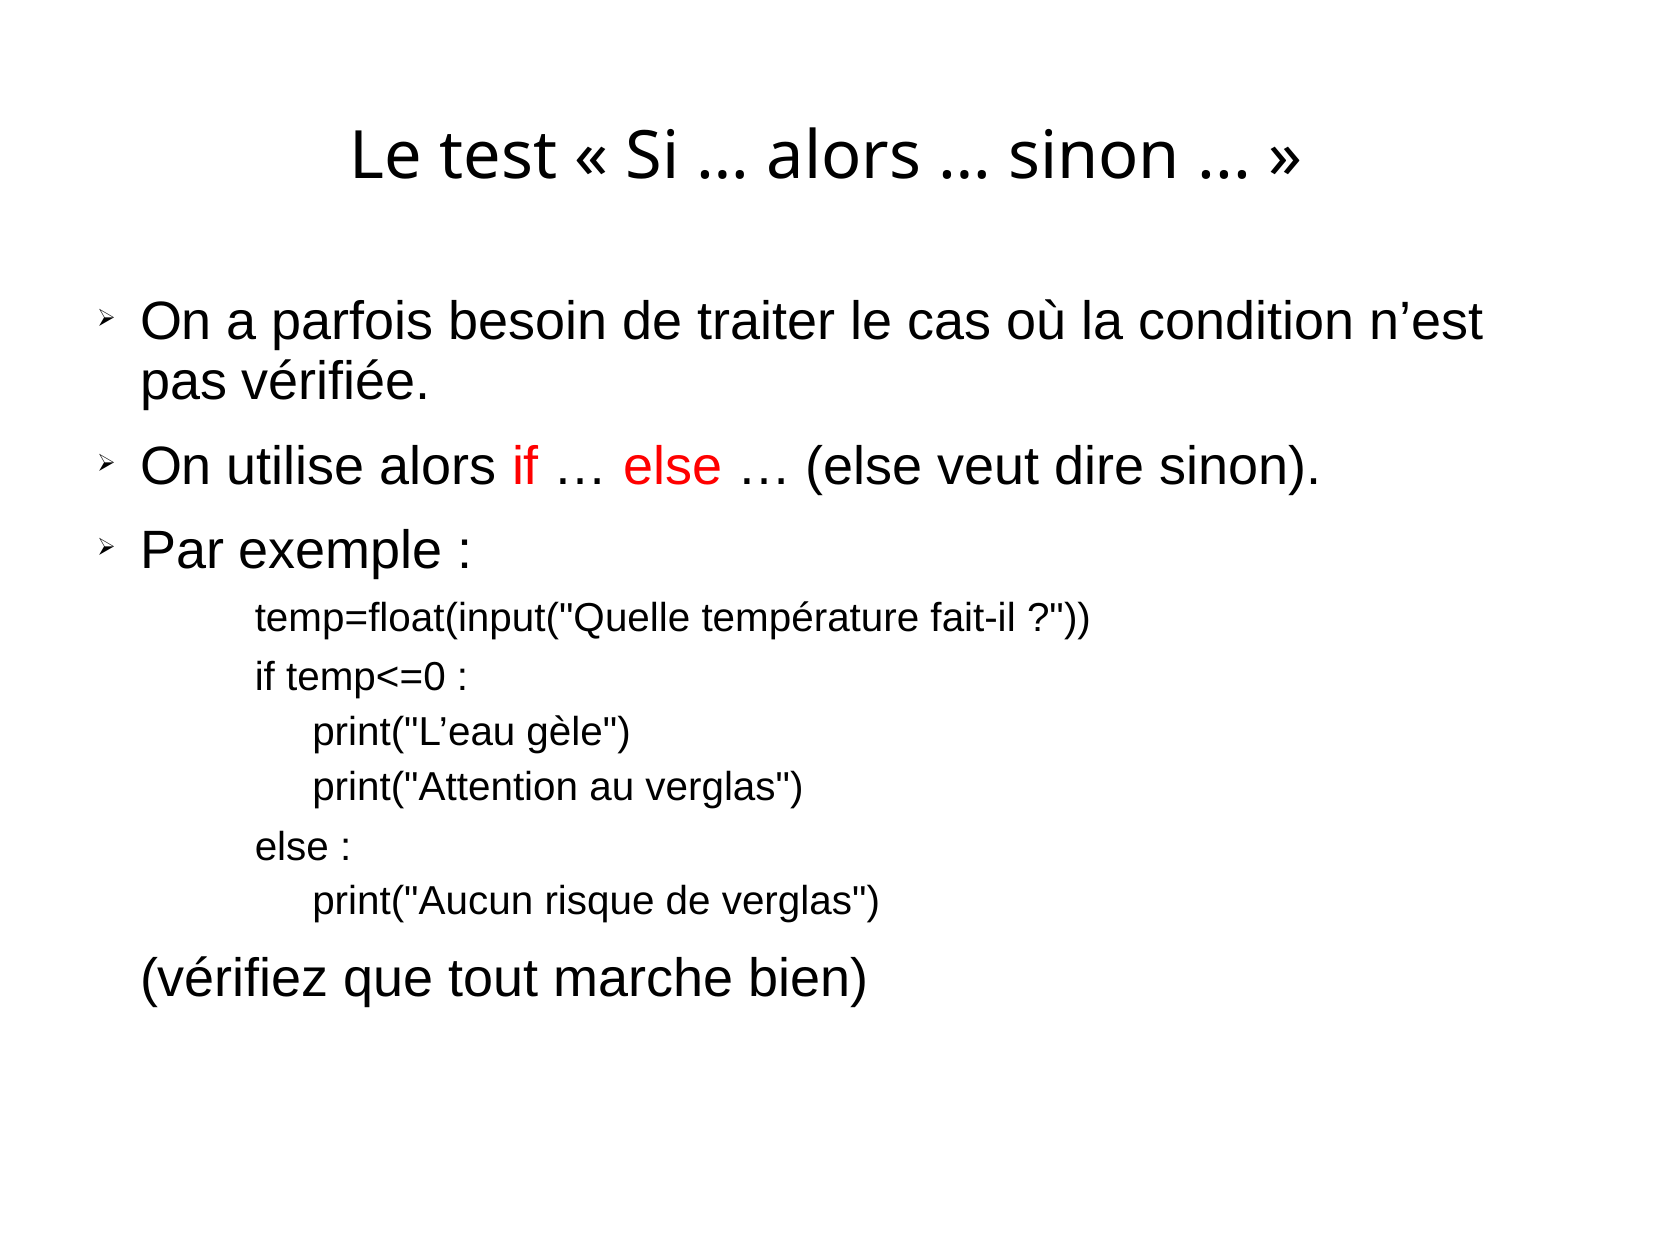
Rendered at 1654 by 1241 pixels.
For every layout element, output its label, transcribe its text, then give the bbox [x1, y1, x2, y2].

list On a parfois besoin de traiter le cas où la condition n’est pas vérifiée. On utilise alors if … else … (else veut dire sinon). Par exemple : temp=float(input("Quelle température fait-il ?")) if temp<=0 : print("L’eau gèle") print("Attention au verglas") else : print("Aucun risque de verglas") (vérifiez que tout marche bien) [82, 290, 1571, 1010]
title Le test « Si … alors … sinon ... » [82, 49, 1571, 257]
